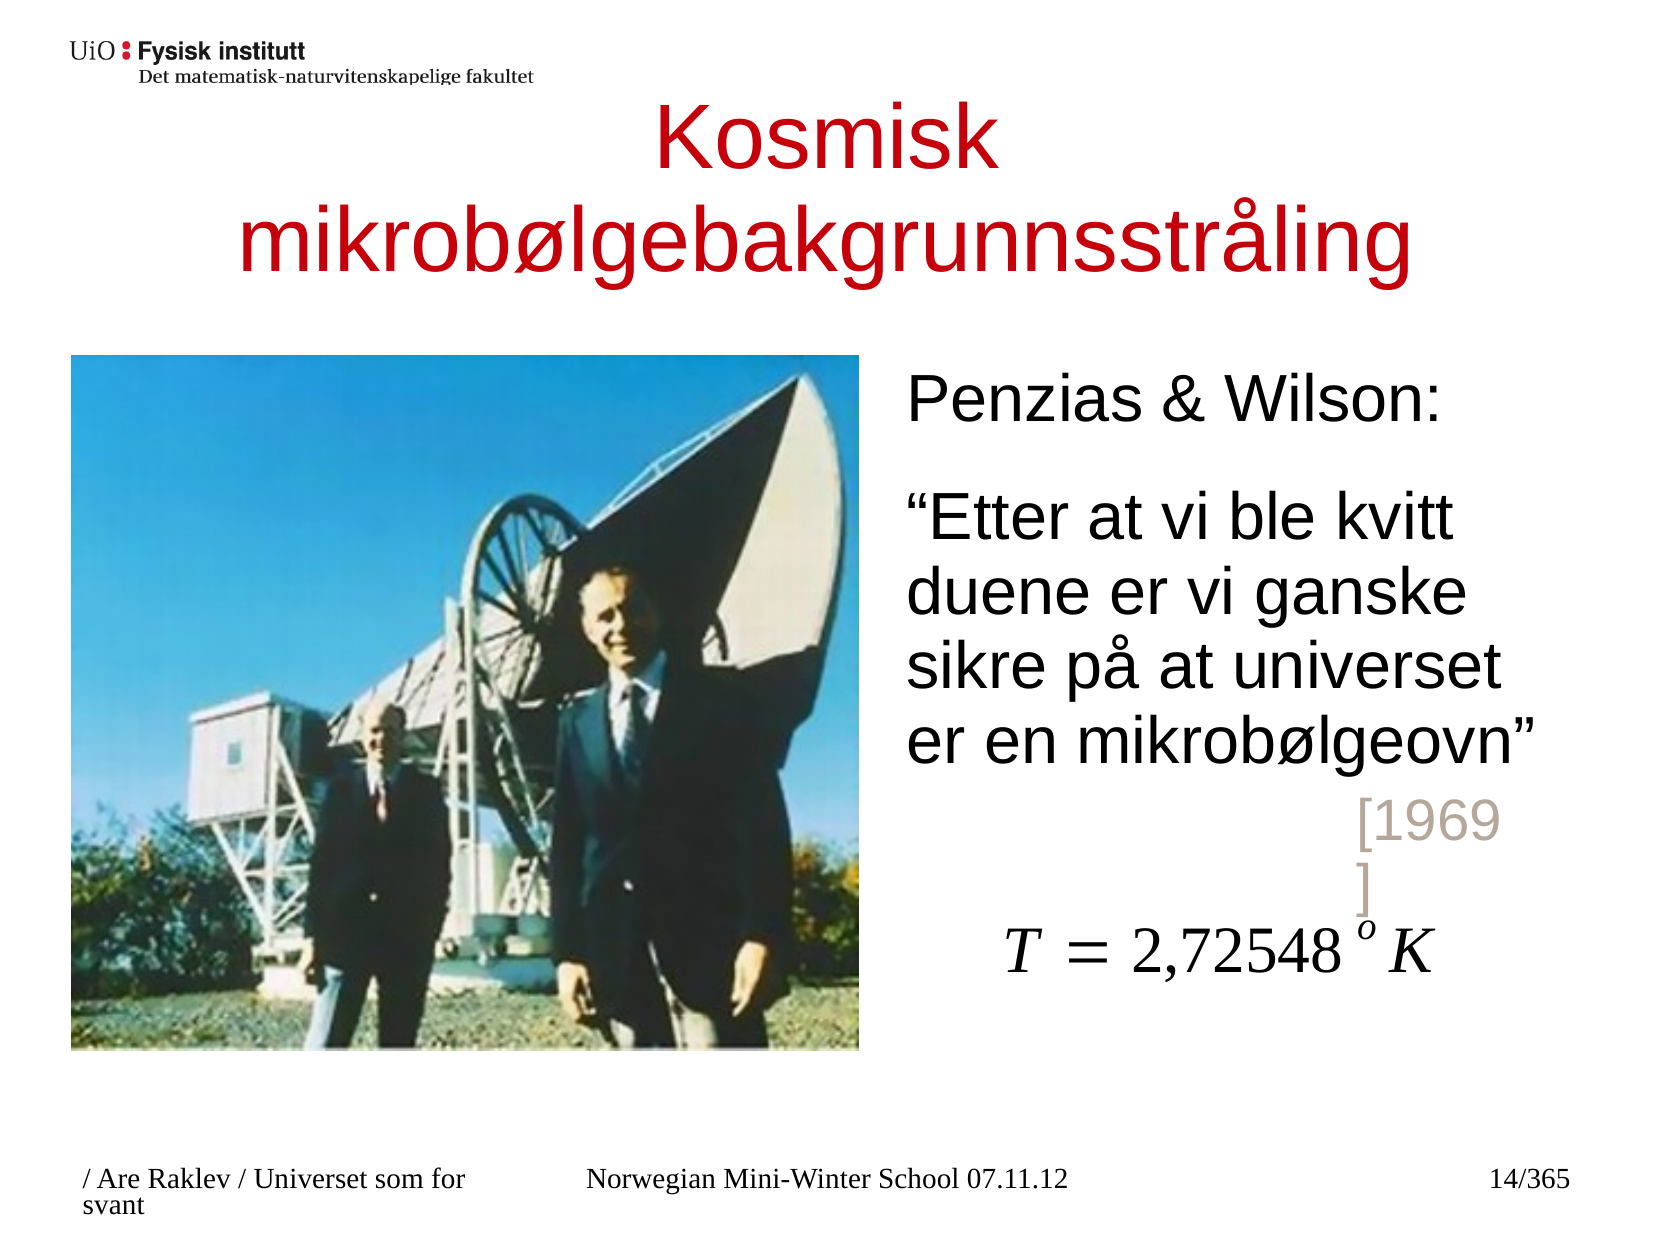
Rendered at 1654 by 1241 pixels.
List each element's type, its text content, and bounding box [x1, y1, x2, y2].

text_box “Etter at vi ble kvitt duene er vi ganske sikre på at universet er en mikrobølgeovn” [891, 471, 1576, 753]
chart [997, 903, 1447, 987]
picture [71, 355, 859, 1051]
text_box Penzias & Wilson: [891, 353, 1576, 451]
picture [68, 37, 537, 89]
title Kosmisk mikrobølgebakgrunnsstråling [82, 84, 1571, 292]
text_box [1969] [1341, 780, 1534, 861]
